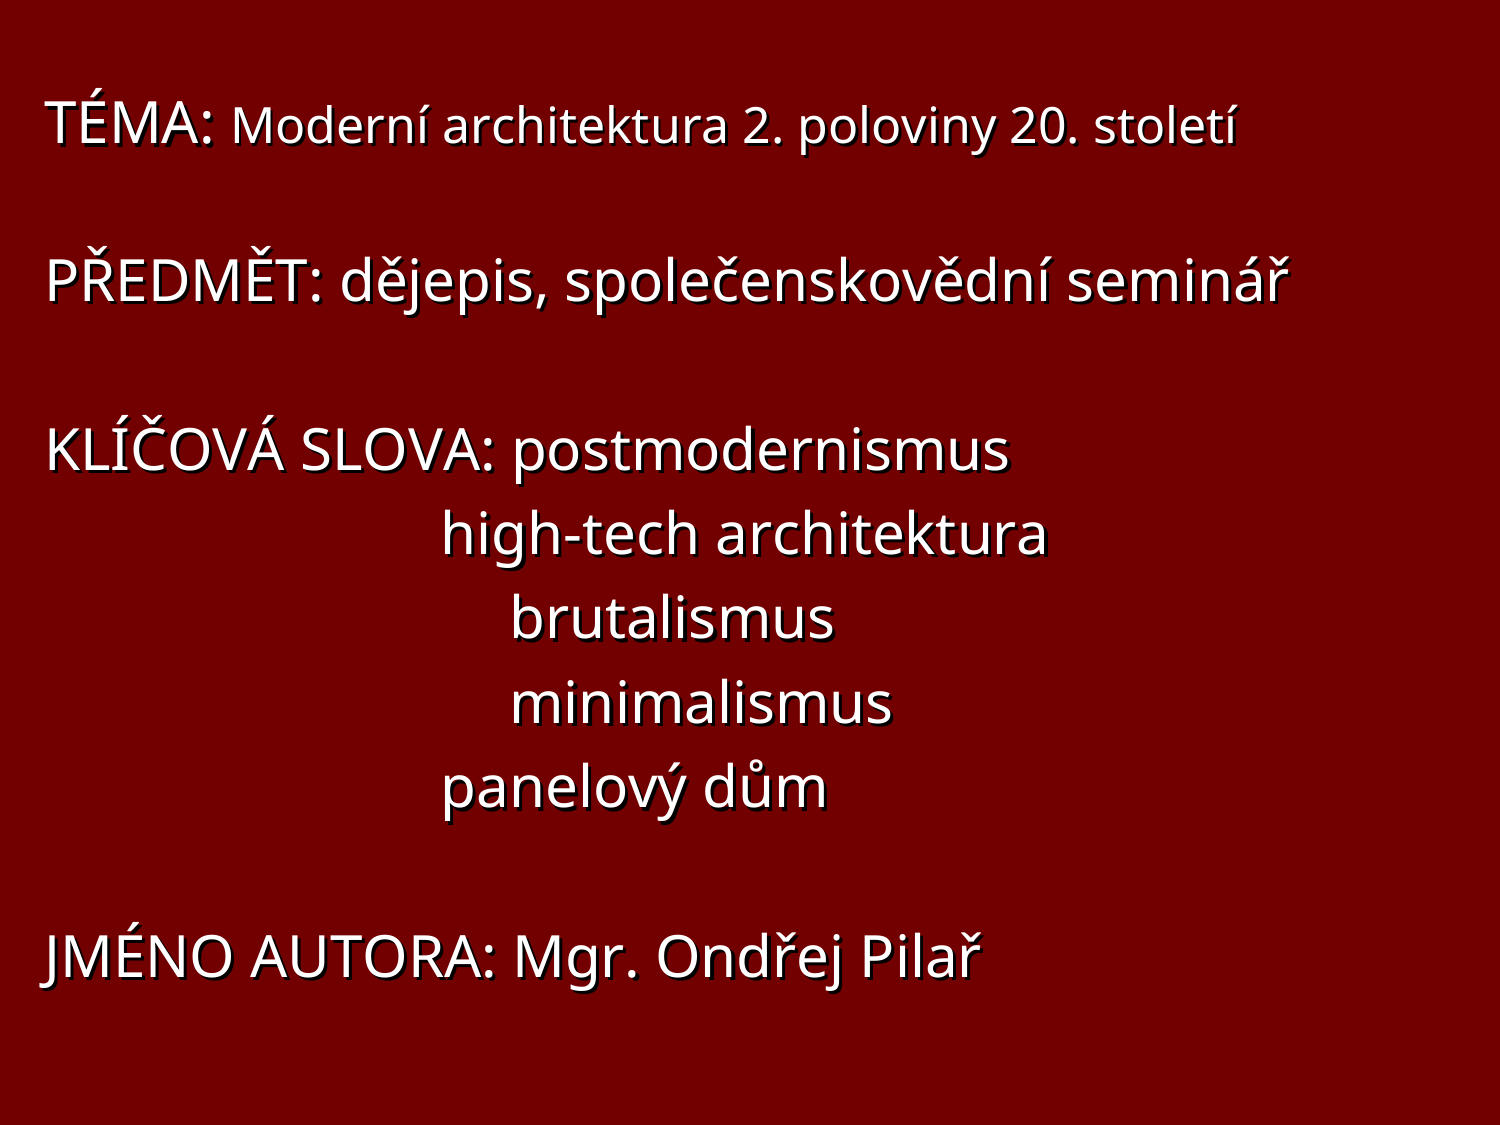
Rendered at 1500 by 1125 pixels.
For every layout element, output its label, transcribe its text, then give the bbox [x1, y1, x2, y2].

list TÉMA: Moderní architektura 2. poloviny 20. století PŘEDMĚT: dějepis, společenskovědní seminář KLÍČOVÁ SLOVA: postmodernismus high-tech architektura brutalismus minimalismus panelový dům JMÉNO AUTORA: Mgr. Ondřej Pilař [29, 78, 1483, 1081]
